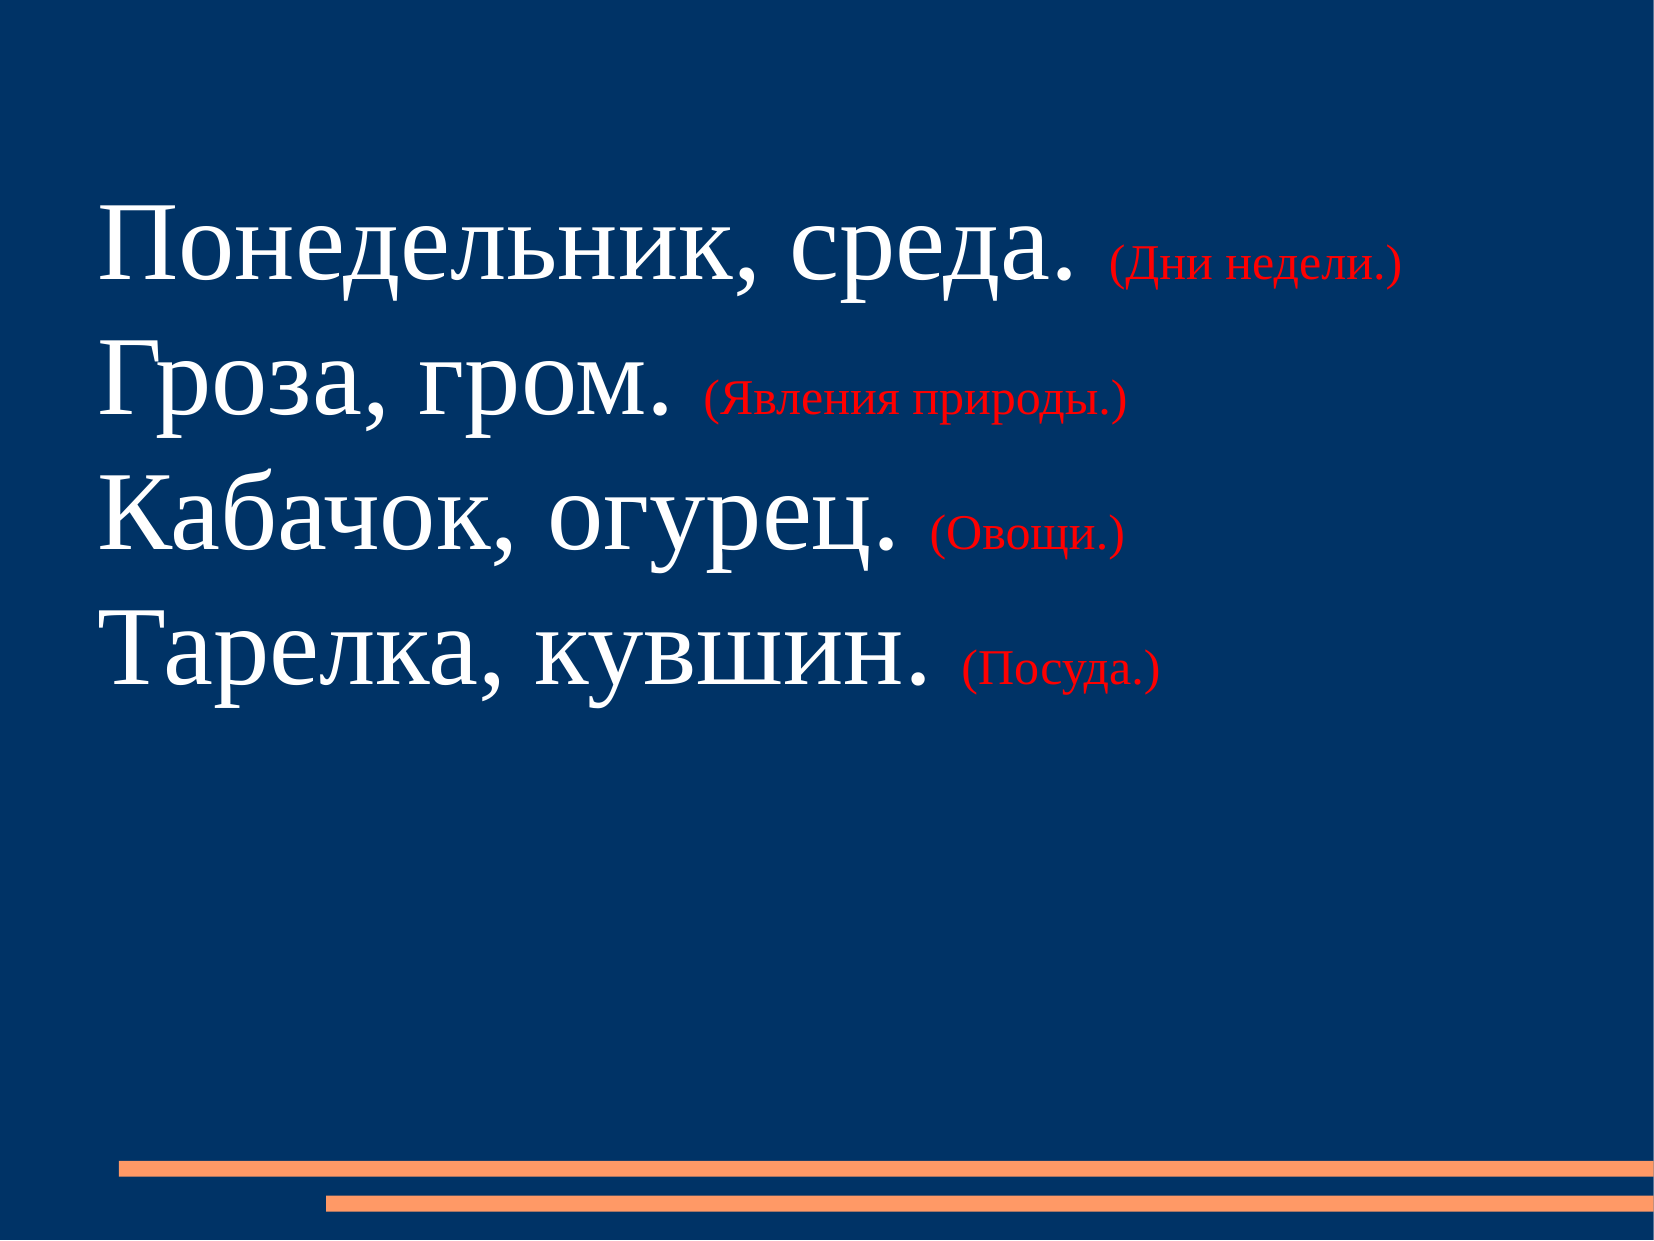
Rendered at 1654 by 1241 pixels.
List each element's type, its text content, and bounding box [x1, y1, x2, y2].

text_box Понедельник, среда. (Дни недели.) Гроза, гром. (Явления природы.) Кабачок, огурец. (Овощи.) Тарелка, кувшин. (Посуда.) [83, 159, 1630, 714]
